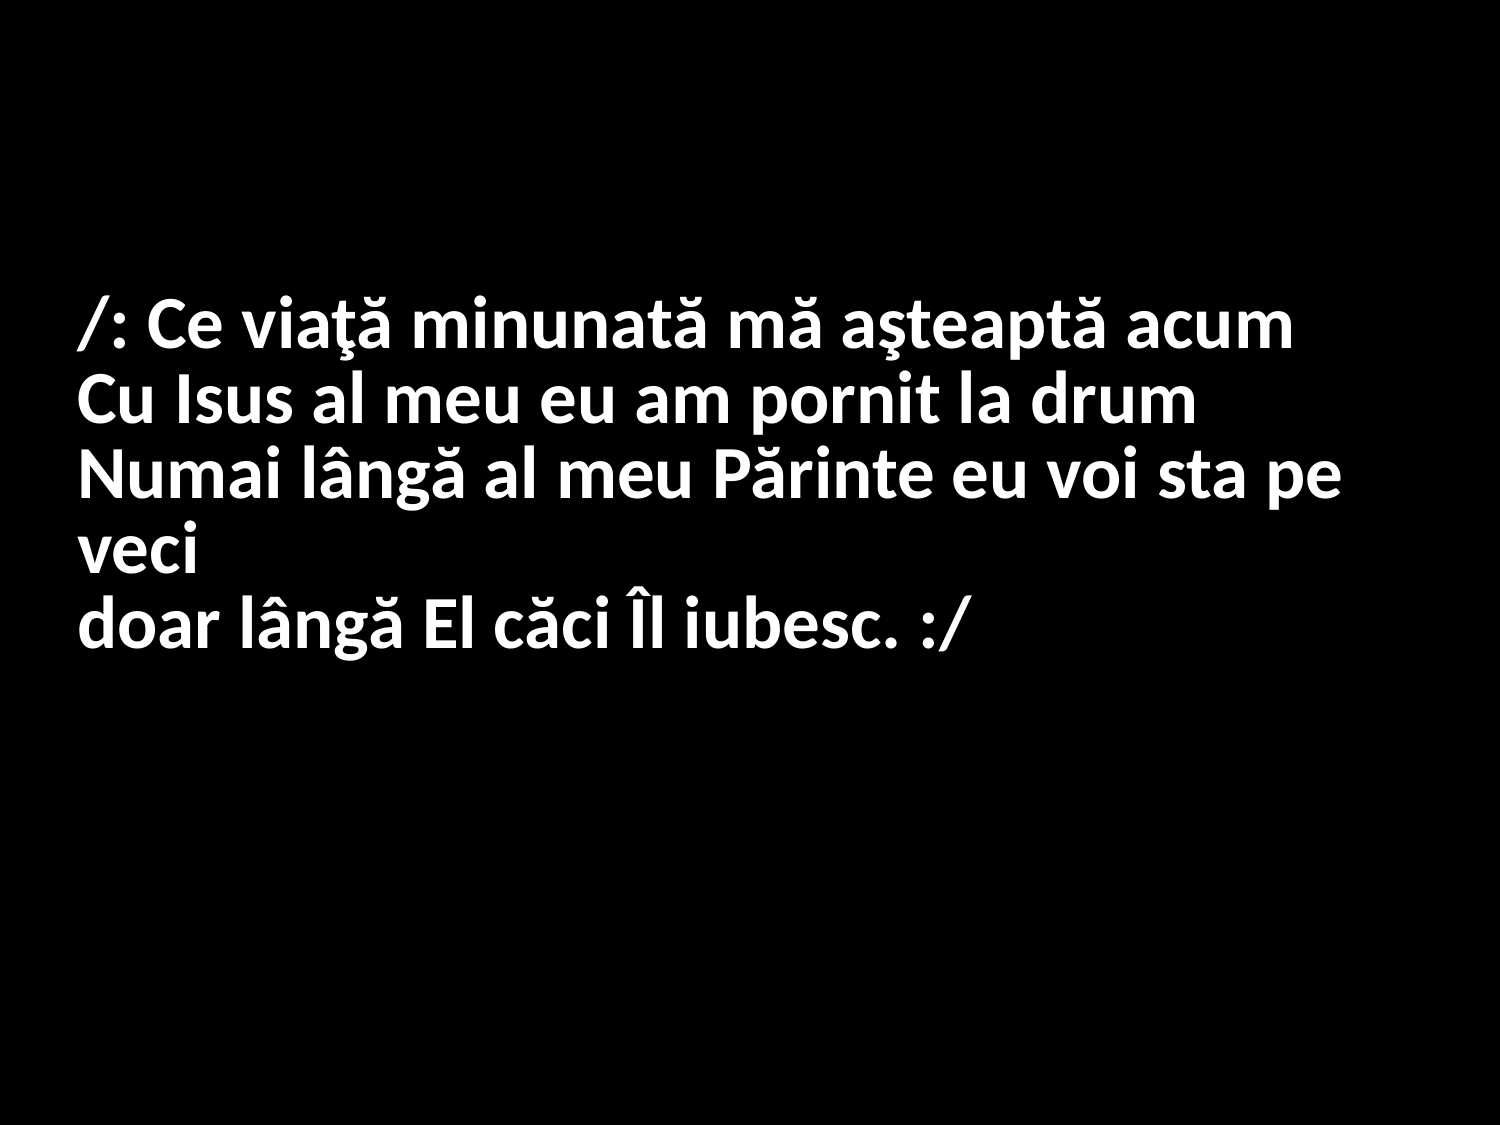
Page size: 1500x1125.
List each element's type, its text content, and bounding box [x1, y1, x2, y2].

title /: Ce viaţă minunată mă aşteaptă acum Cu Isus al meu eu am pornit la drum Numai lângă al meu Părinte eu voi sta pe veci doar lângă El căci Îl iubesc. :/ [62, 94, 1422, 791]
